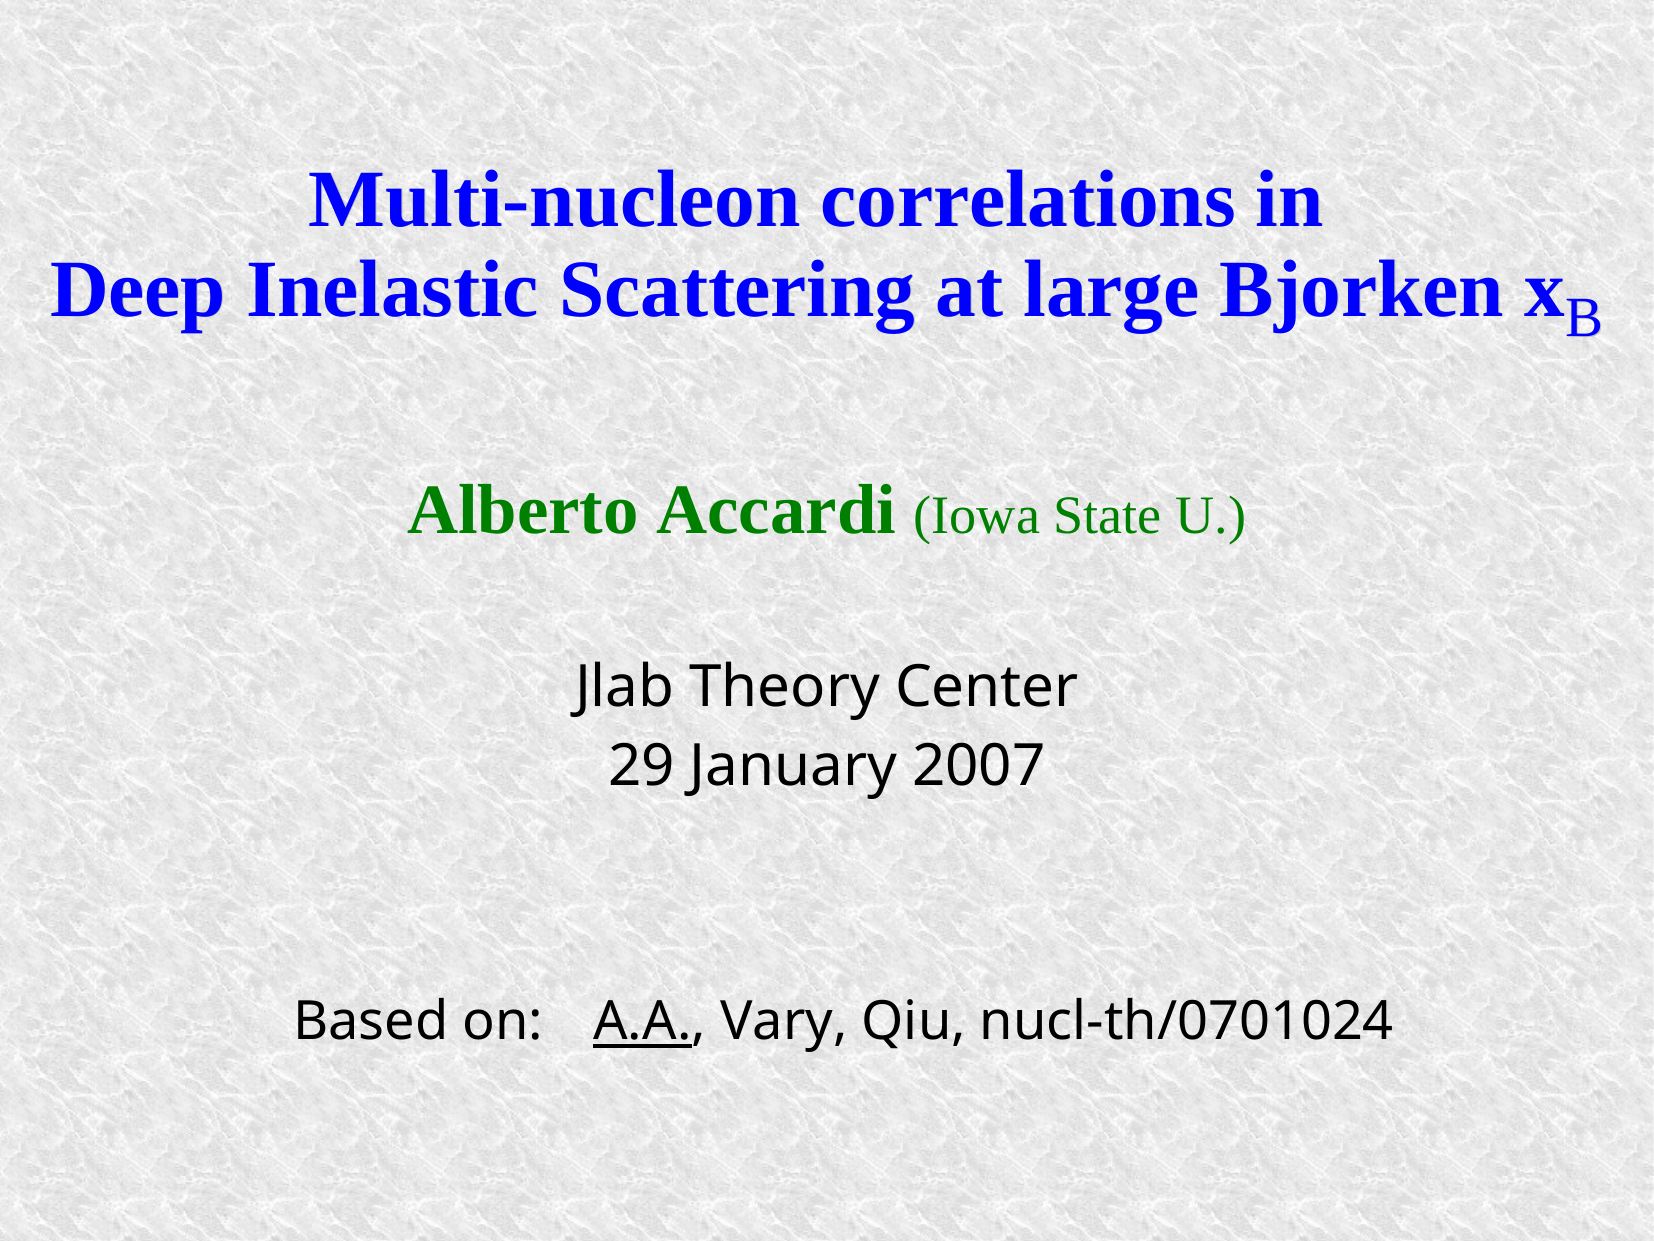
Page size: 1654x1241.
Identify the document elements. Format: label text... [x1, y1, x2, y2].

picture [0, 0, 1654, 1241]
text_box Multi-nucleon correlations in Deep Inelastic Scattering at large Bjorken xB [26, 146, 1627, 382]
text_box Alberto Accardi (Iowa State U.) [392, 463, 1262, 571]
text_box Jlab Theory Center 29 January 2007 [49, 636, 1604, 792]
text_box Based on: A.A., Vary, Qiu, nucl-th/0701024 [67, 974, 1622, 1055]
